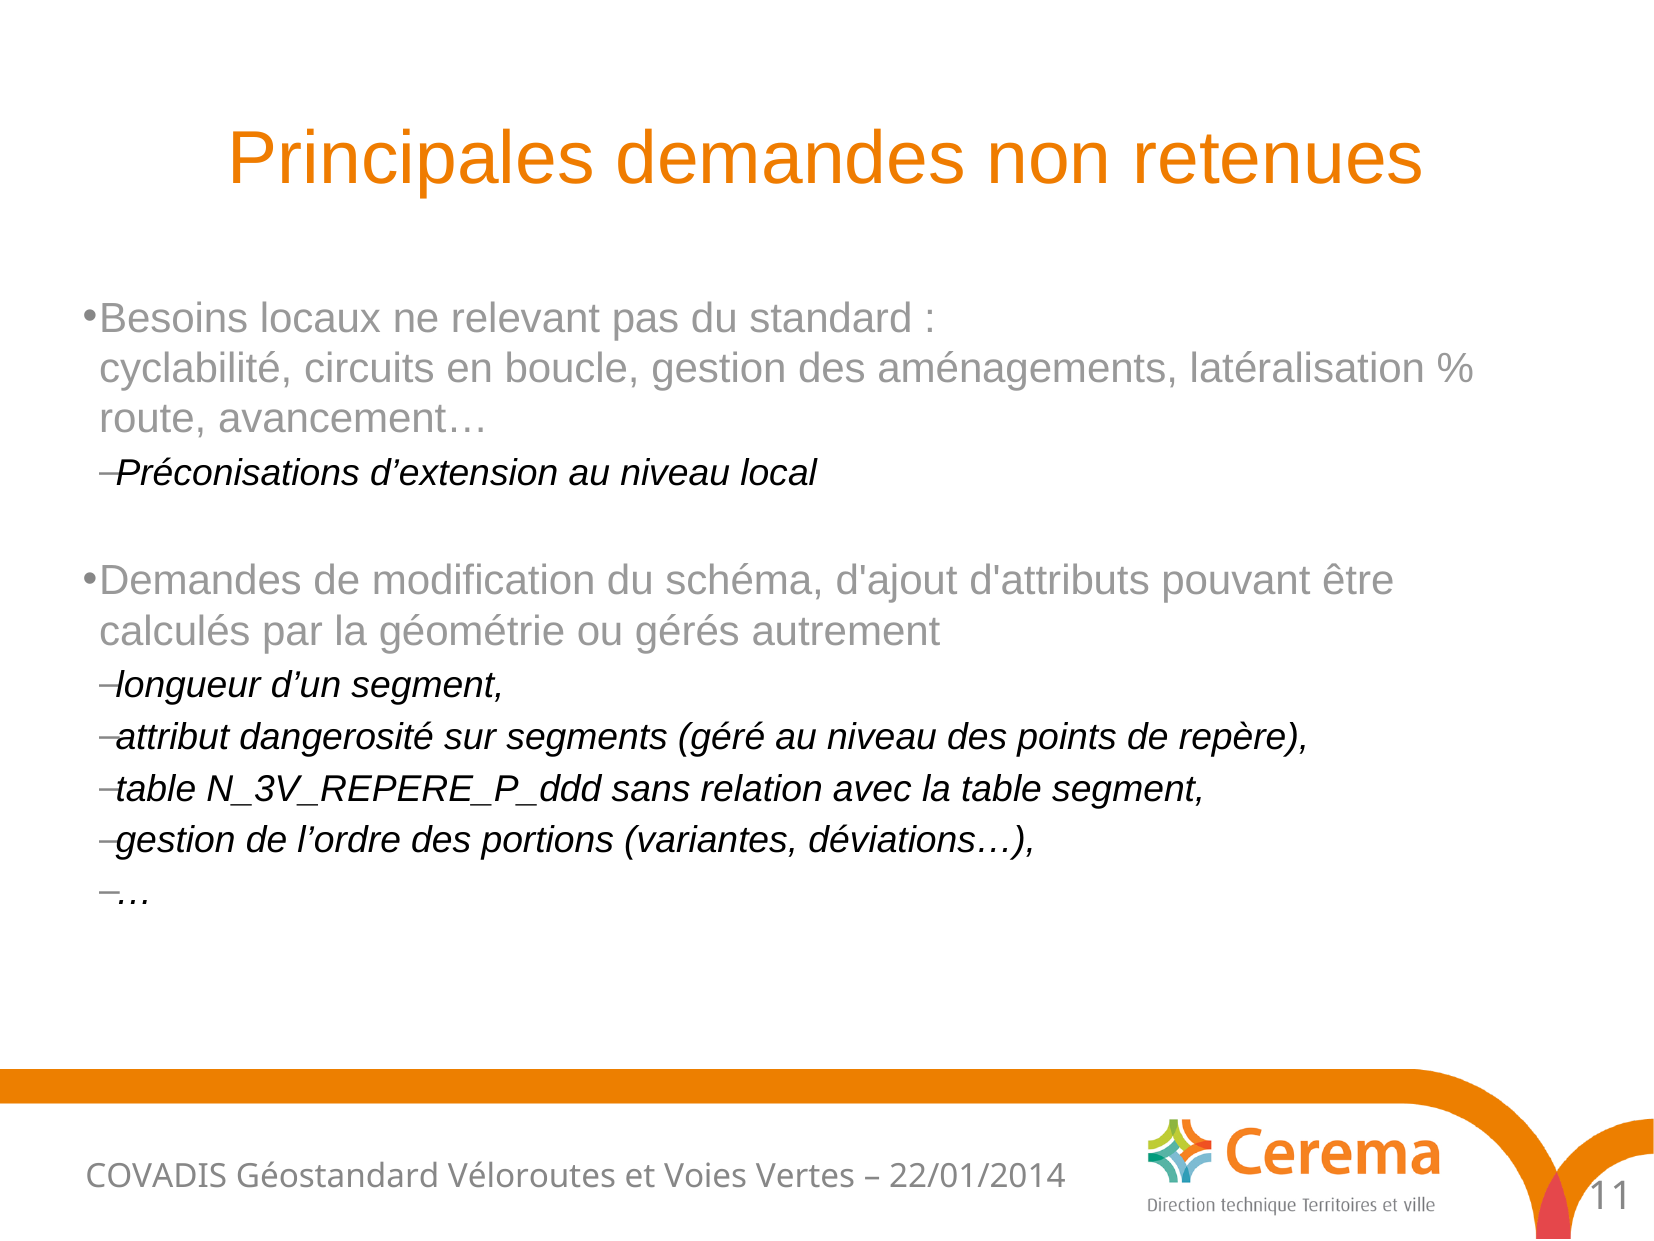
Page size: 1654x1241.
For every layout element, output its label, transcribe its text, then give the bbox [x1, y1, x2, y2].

picture [0, 1069, 1654, 1239]
title Principales demandes non retenues [82, 49, 1571, 257]
list Besoins locaux ne relevant pas du standard : cyclabilité, circuits en boucle, gestion des aménagements, latéralisation % route, avancement… Préconisations d’extension au niveau local Demandes de modification du schéma, d'ajout d'attributs pouvant être calculés par la géométrie ou gérés autrement longueur d’un segment, attribut dangerosité sur segments (géré au niveau des points de repère), table N_3V_REPERE_P_ddd sans relation avec la table segment, gestion de l’ordre des portions (variantes, déviations…), … [82, 290, 1538, 1010]
